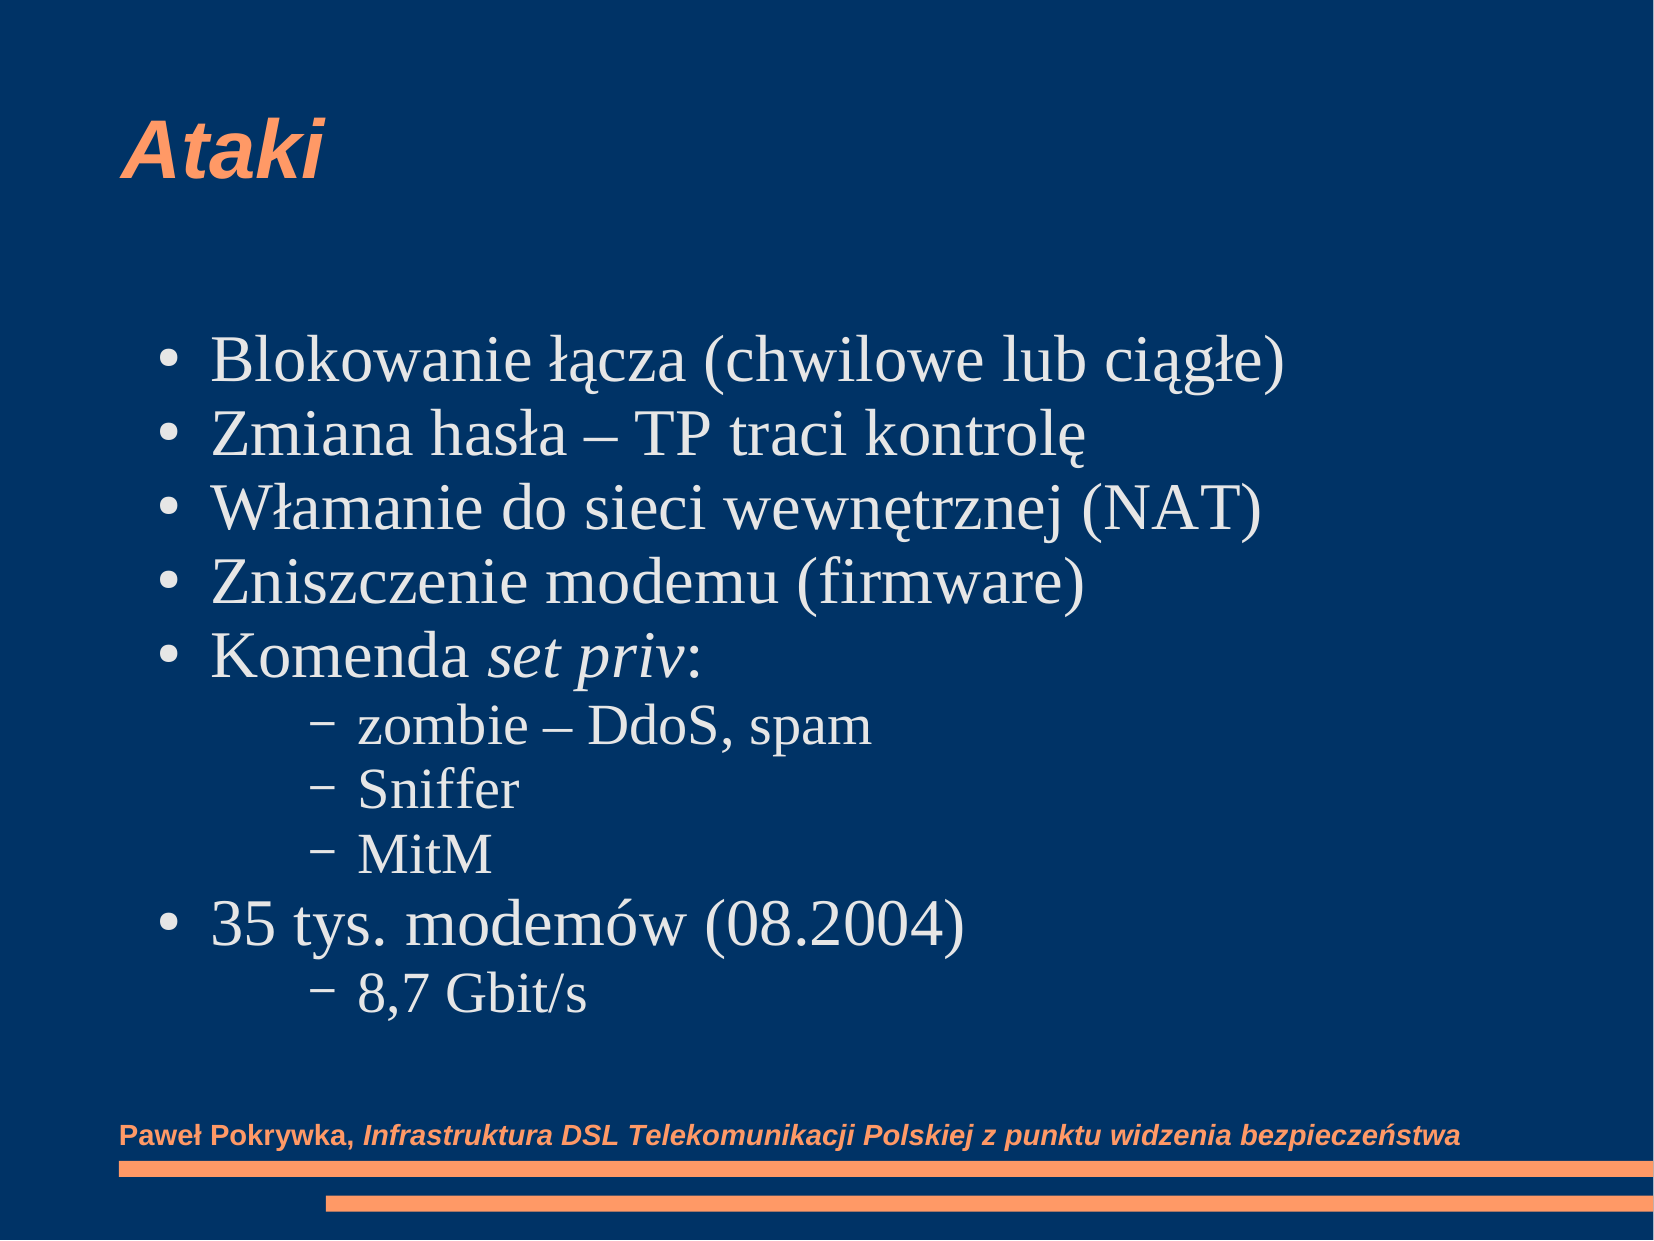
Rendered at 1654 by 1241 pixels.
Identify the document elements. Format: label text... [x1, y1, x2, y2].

text_box Paweł Pokrywka, Infrastruktura DSL Telekomunikacji Polskiej z punktu widzenia bezpieczeństwa [104, 1111, 1623, 1160]
title Ataki [121, 46, 1534, 254]
list Blokowanie łącza (chwilowe lub ciągłe) Zmiana hasła – TP traci kontrolę Włamanie do sieci wewnętrznej (NAT) Zniszczenie modemu (firmware) Komenda set priv: zombie – DdoS, spam Sniffer MitM 35 tys. modemów (08.2004) 8,7 Gbit/s [121, 322, 1561, 1111]
